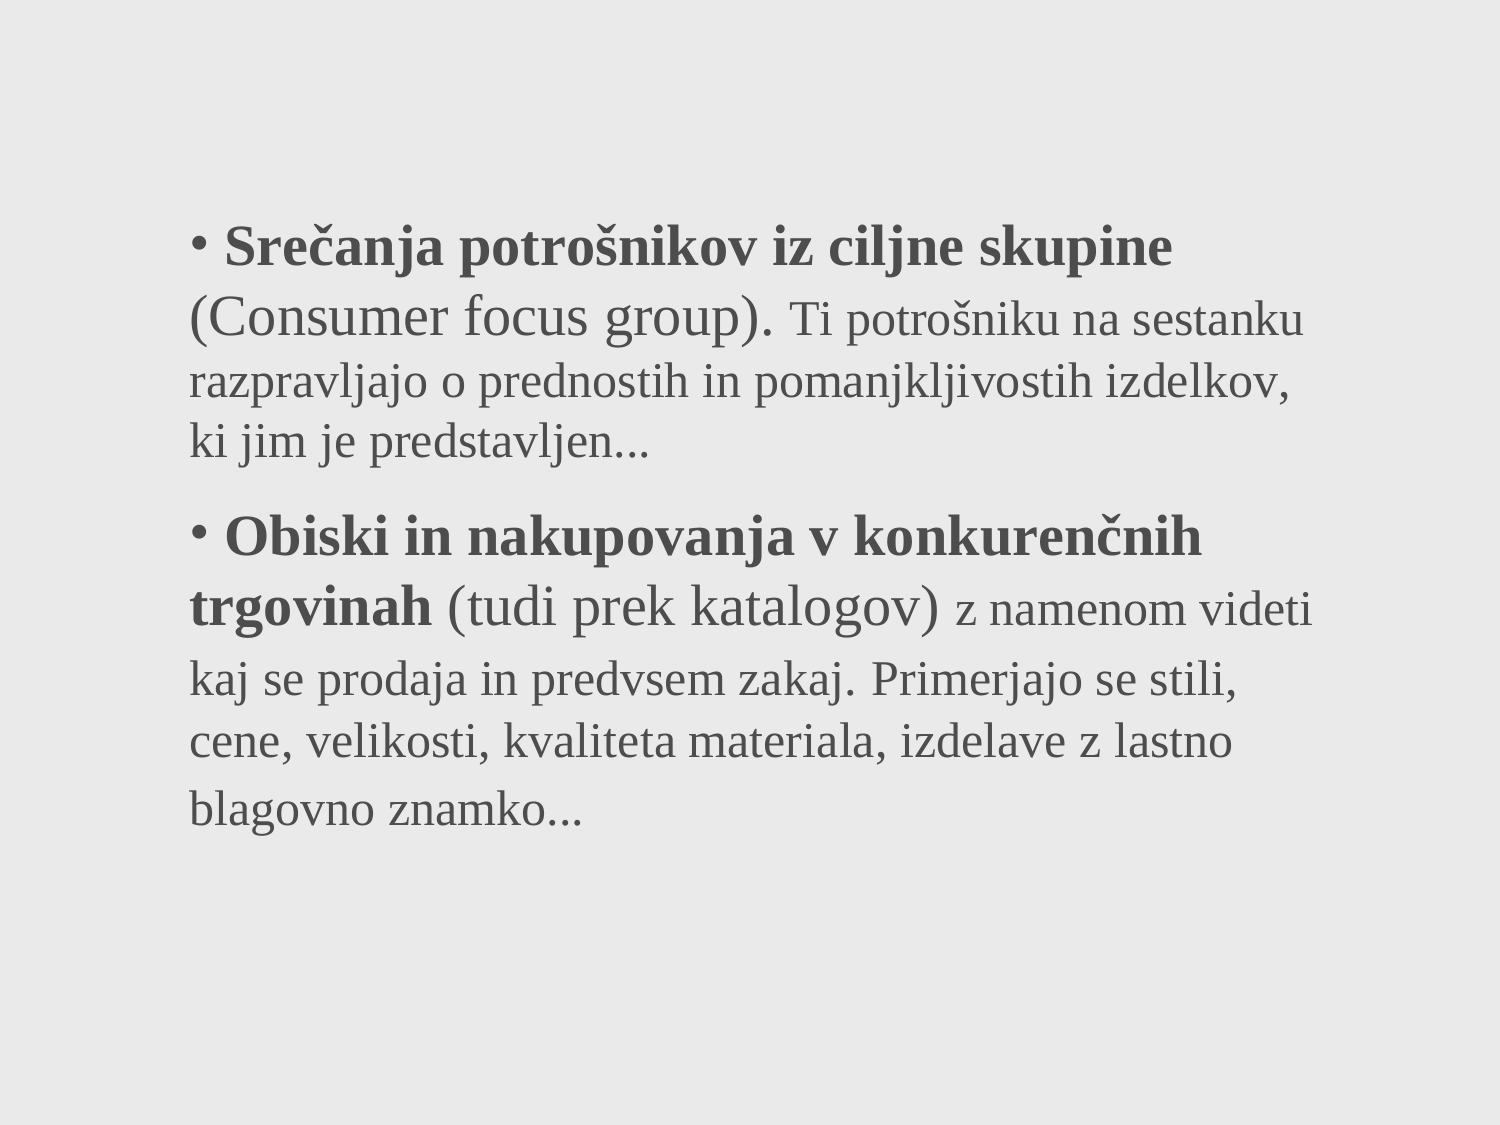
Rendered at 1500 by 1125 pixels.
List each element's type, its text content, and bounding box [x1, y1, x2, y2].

text_box Srečanja potrošnikov iz ciljne skupine (Consumer focus group). Ti potrošniku na sestanku razpravljajo o prednostih in pomanjkljivostih izdelkov, ki jim je predstavljen... Obiski in nakupovanja v konkurenčnih trgovinah (tudi prek katalogov) z namenom videti kaj se prodaja in predvsem zakaj. Primerjajo se stili, cene, velikosti, kvaliteta materiala, izdelave z lastno blagovno znamko... [174, 99, 1338, 916]
